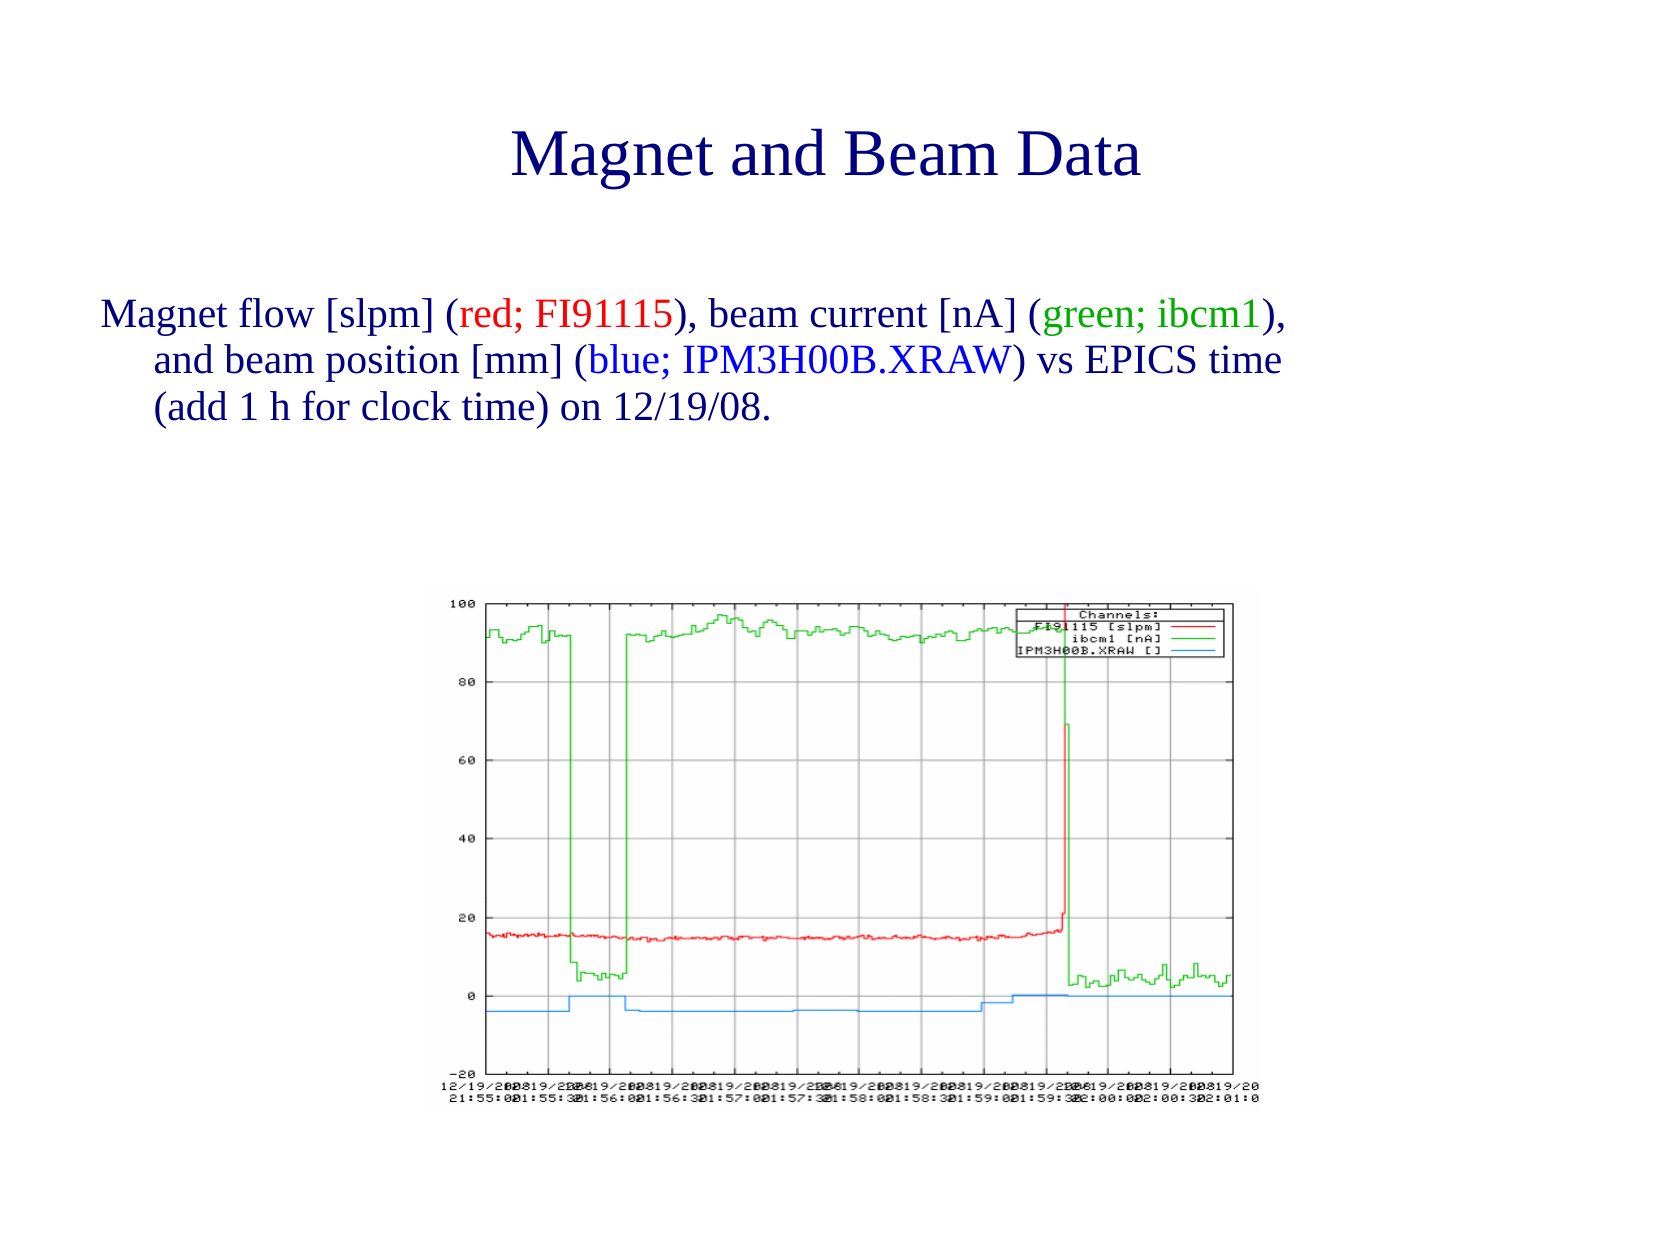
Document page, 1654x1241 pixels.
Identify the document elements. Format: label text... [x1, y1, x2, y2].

picture [376, 487, 1277, 1214]
title Magnet and Beam Data [82, 49, 1571, 257]
list Magnet flow [slpm] (red; FI91115), beam current [nA] (green; ibcm1), and beam position [mm] (blue; IPM3H00B.XRAW) vs EPICS time (add 1 h for clock time) on 12/19/08. [82, 290, 1351, 451]
